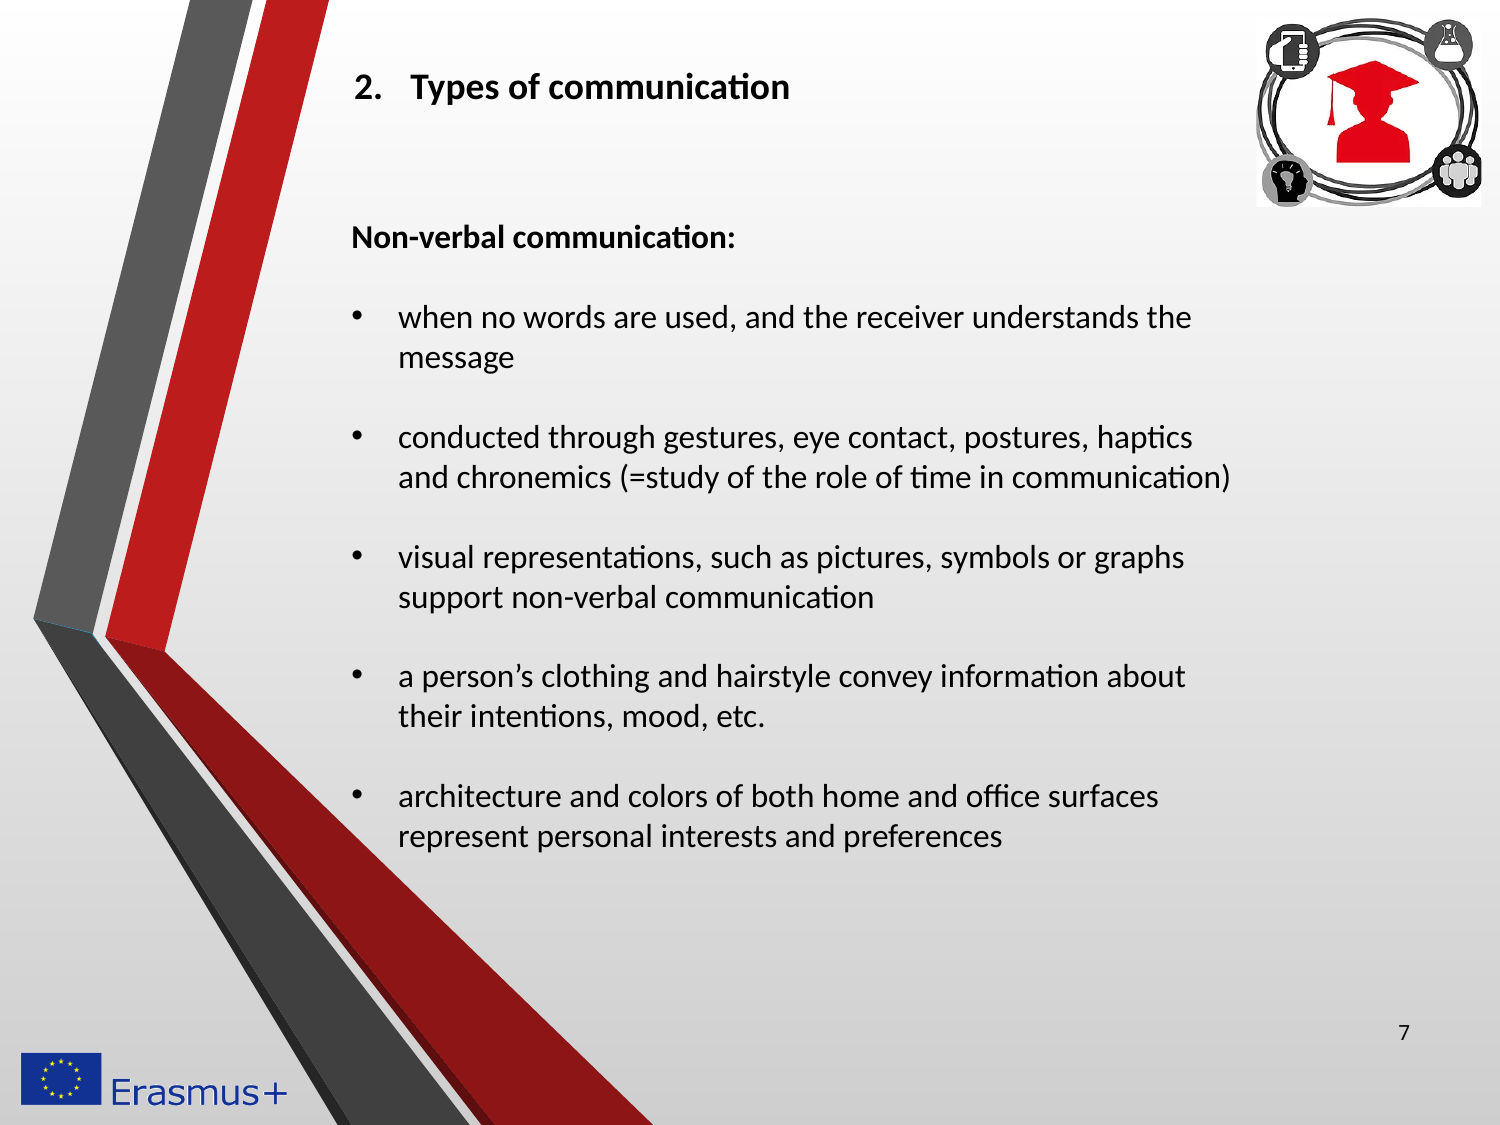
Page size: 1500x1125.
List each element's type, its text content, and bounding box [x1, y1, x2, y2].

slide_number <numer> [1357, 1003, 1425, 1064]
text_box Types of communication [339, 54, 1249, 115]
chart [1257, 19, 1483, 209]
picture [1256, 18, 1482, 207]
picture [5, 1037, 302, 1120]
text_box Non-verbal communication: when no words are used, and the receiver understands the message conducted through gestures, eye contact, postures, haptics and chronemics (=study of the role of time in communication) visual representations, such as pictures, symbols or graphs support non-verbal communication a person’s clothing and hairstyle convey information about their intentions, mood, etc. architecture and colors of both home and office surfaces represent personal interests and preferences [336, 208, 1258, 862]
